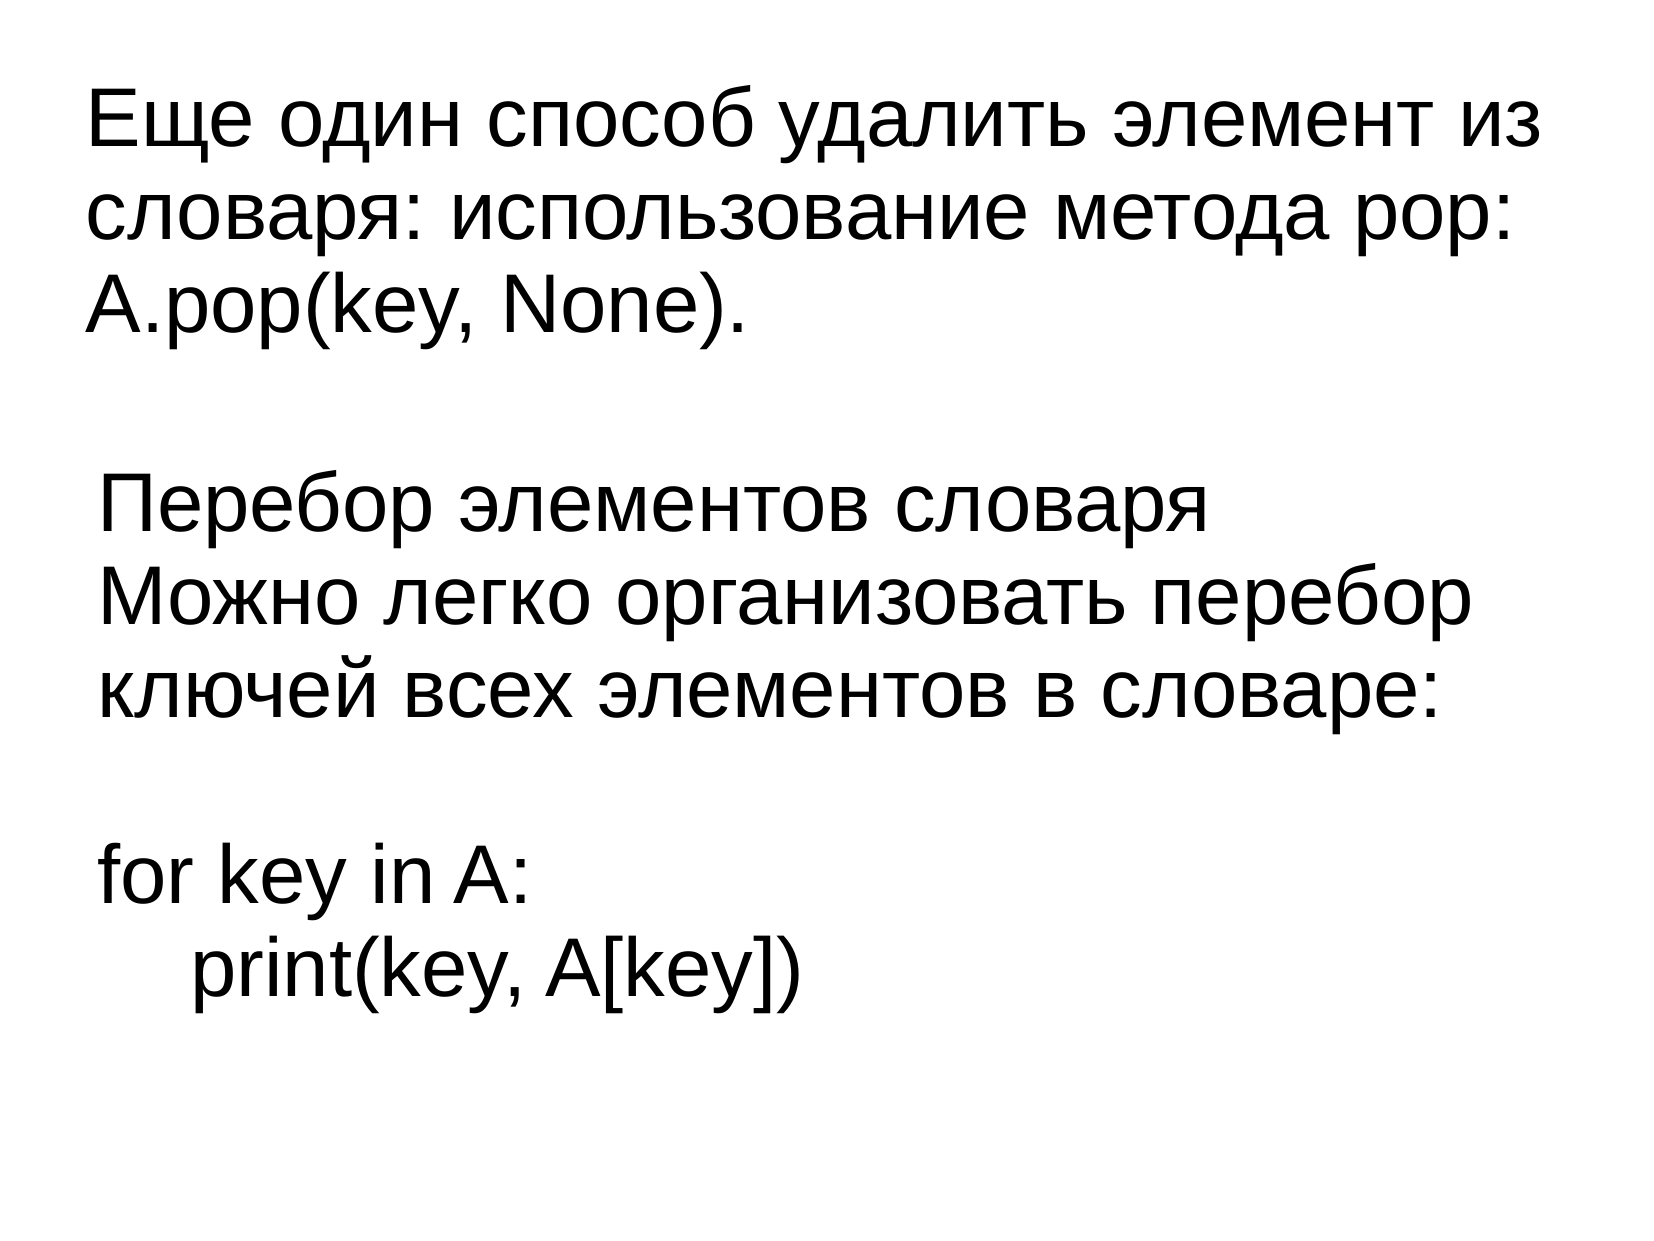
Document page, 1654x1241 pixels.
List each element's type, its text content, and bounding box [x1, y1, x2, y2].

text_box Перебор элементов словаря Можно легко организовать перебор ключей всех элементов в словаре: for key in A: print(key, A[key]) [82, 448, 1571, 1022]
text_box Еще один способ удалить элемент из словаря: использование метода pop: A.pop(key, None). [70, 63, 1607, 358]
